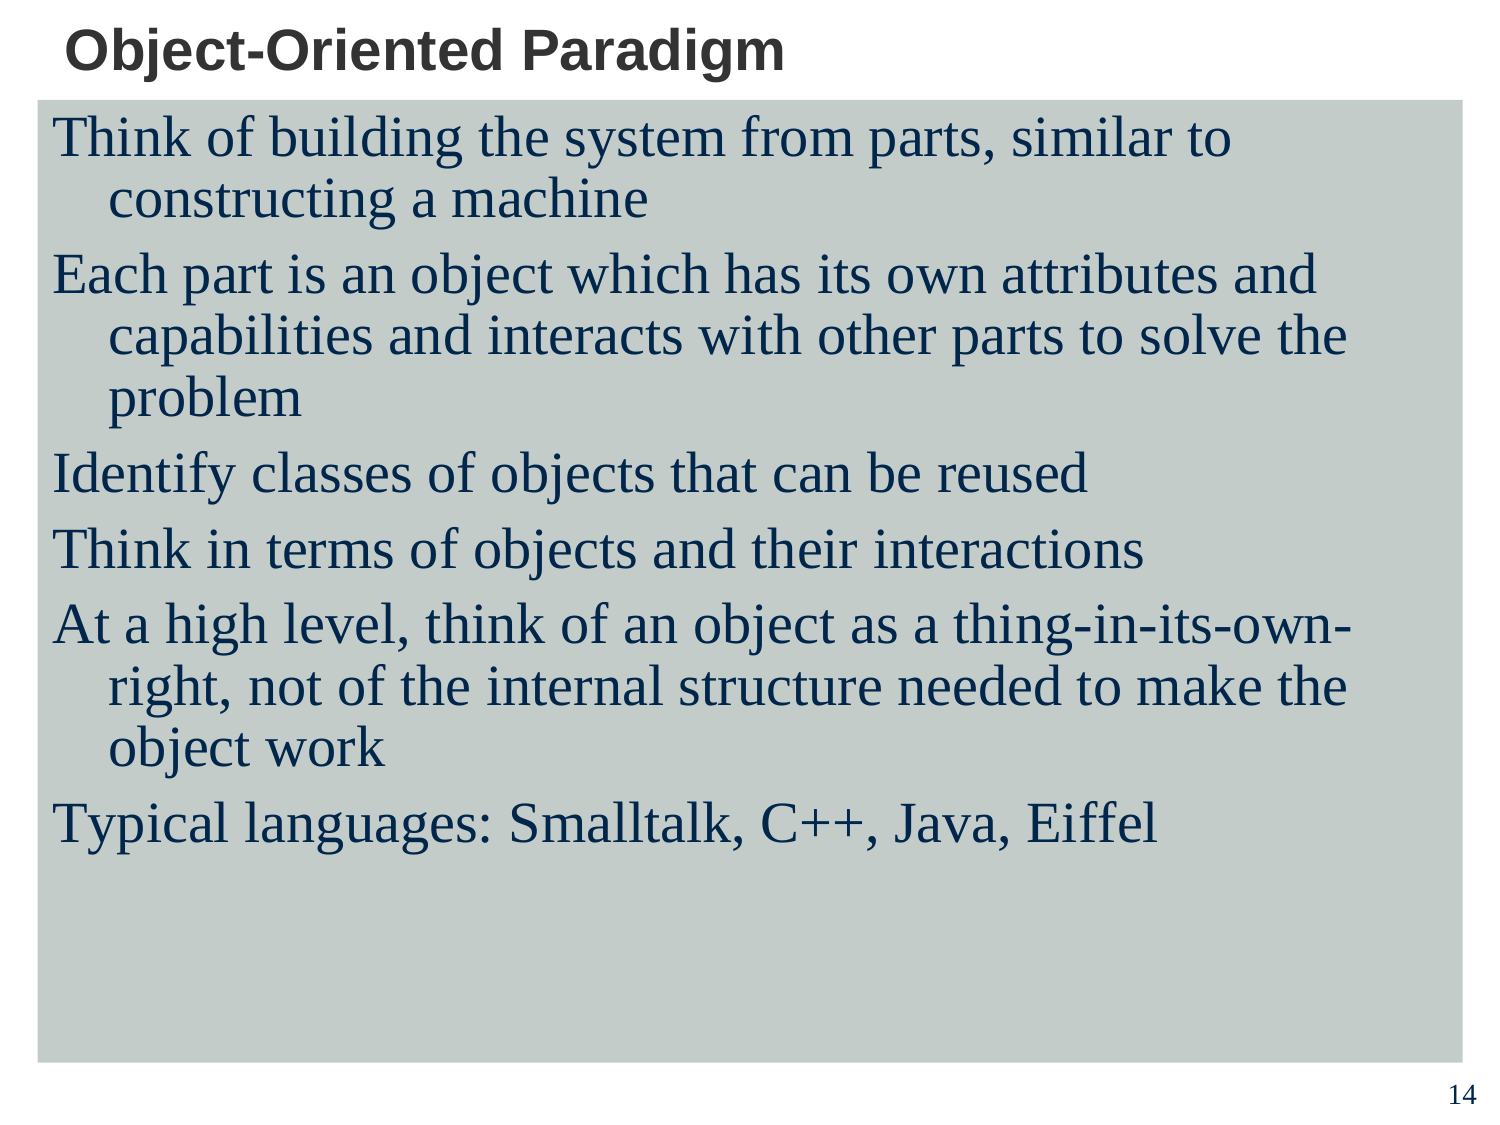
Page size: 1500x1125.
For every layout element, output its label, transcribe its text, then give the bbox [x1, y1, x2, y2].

list Think of building the system from parts, similar to constructing a machine Each part is an object which has its own attributes and capabilities and interacts with other parts to solve the problem Identify classes of objects that can be reused Think in terms of objects and their interactions At a high level, think of an object as a thing-in-its-own-right, not of the internal structure needed to make the object work Typical languages: Smalltalk, C++, Java, Eiffel [37, 99, 1463, 1063]
title Object-Oriented Paradigm [50, 0, 1450, 91]
picture [0, 0, 1500, 1125]
